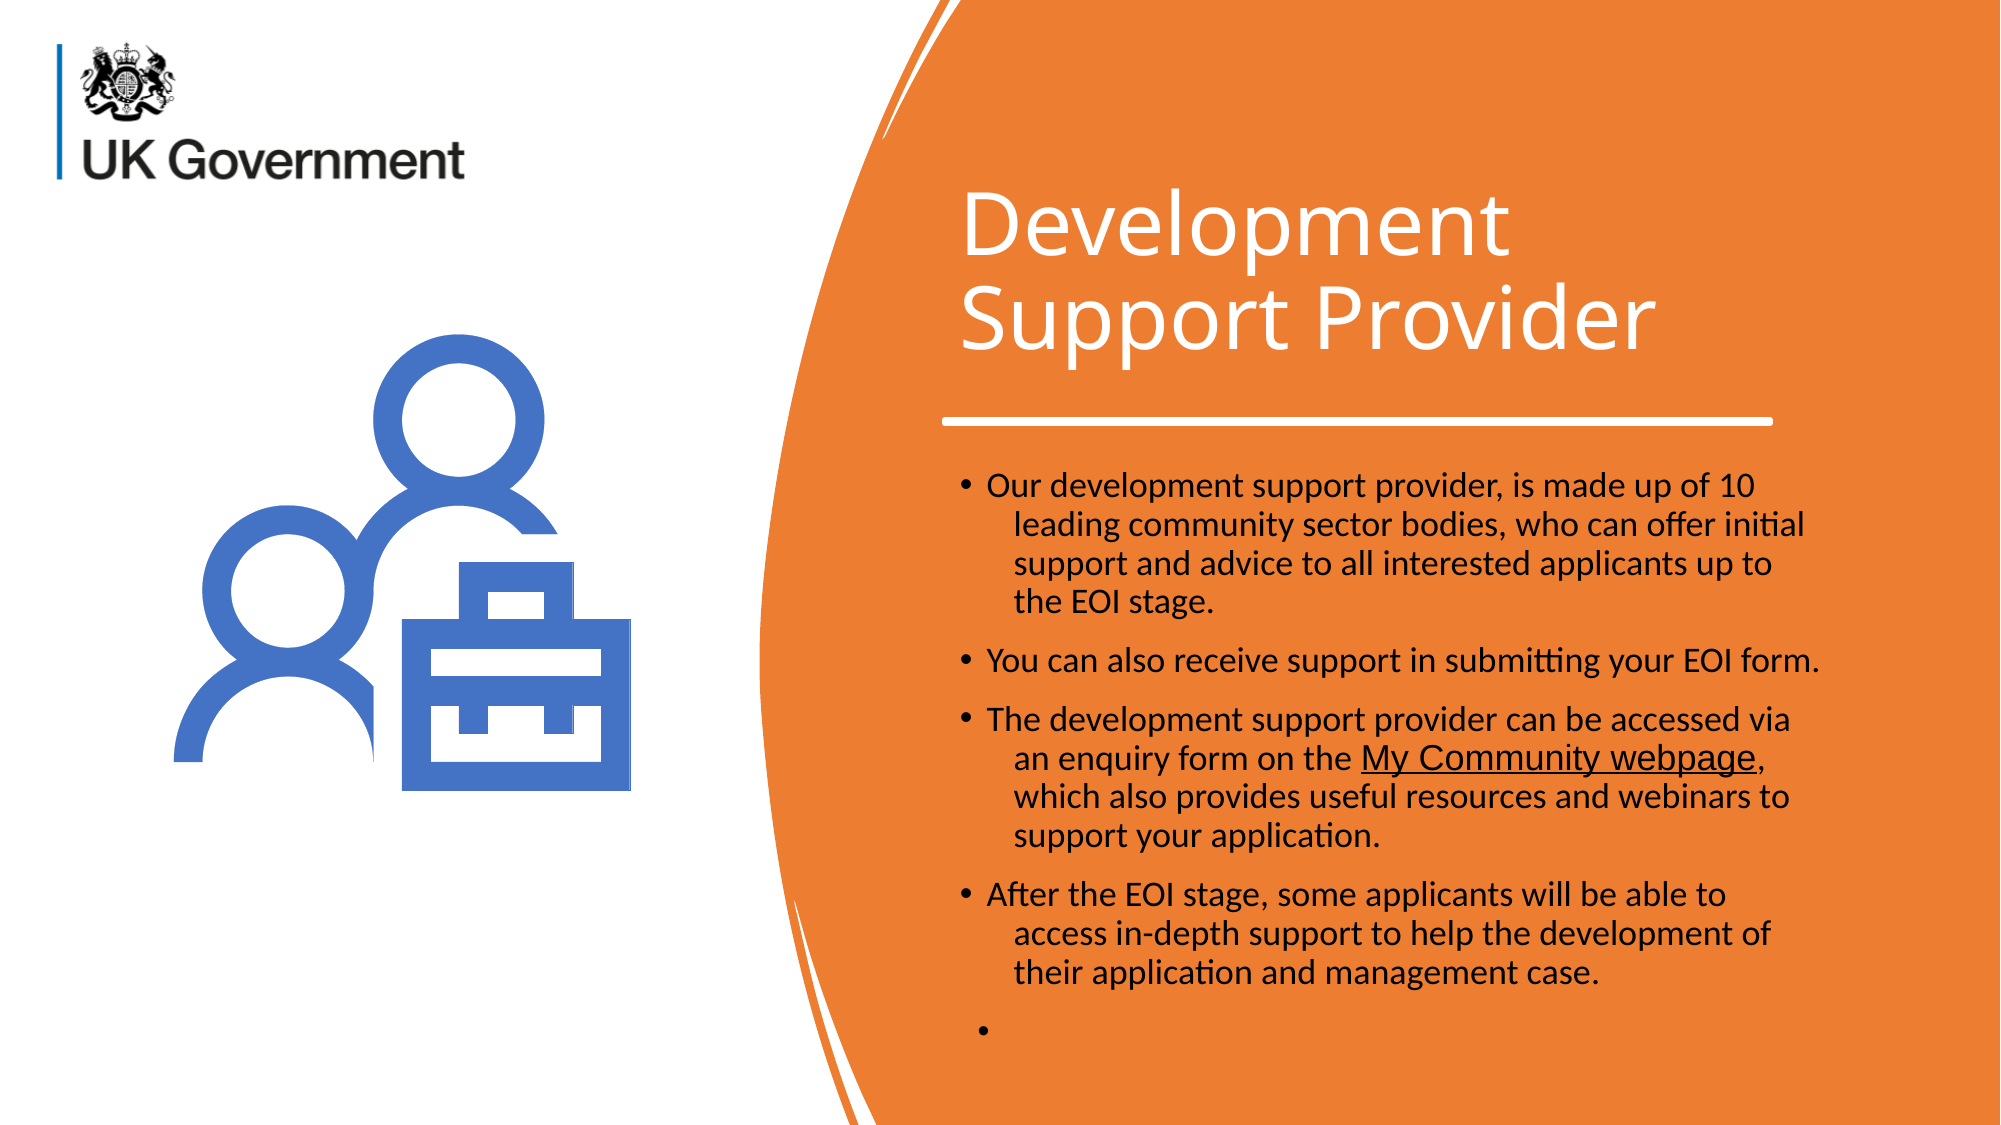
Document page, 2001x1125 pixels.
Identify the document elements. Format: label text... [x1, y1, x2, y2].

picture [40, 27, 515, 214]
text_box [0, 0, 2000, 1125]
list Our development support provider, is made up of 10 leading community sector bodies, who can offer initial support and advice to all interested applicants up to the EOI stage. You can also receive support in submitting your EOI form. The development support provider can be accessed via an enquiry form on the My Community webpage, which also provides useful resources and webinars to support your application. After the EOI stage, some applicants will be able to access in-depth support to help the development of their application and management case. [944, 458, 1841, 1020]
title Development Support Provider [944, 75, 1821, 377]
picture [125, 286, 679, 839]
